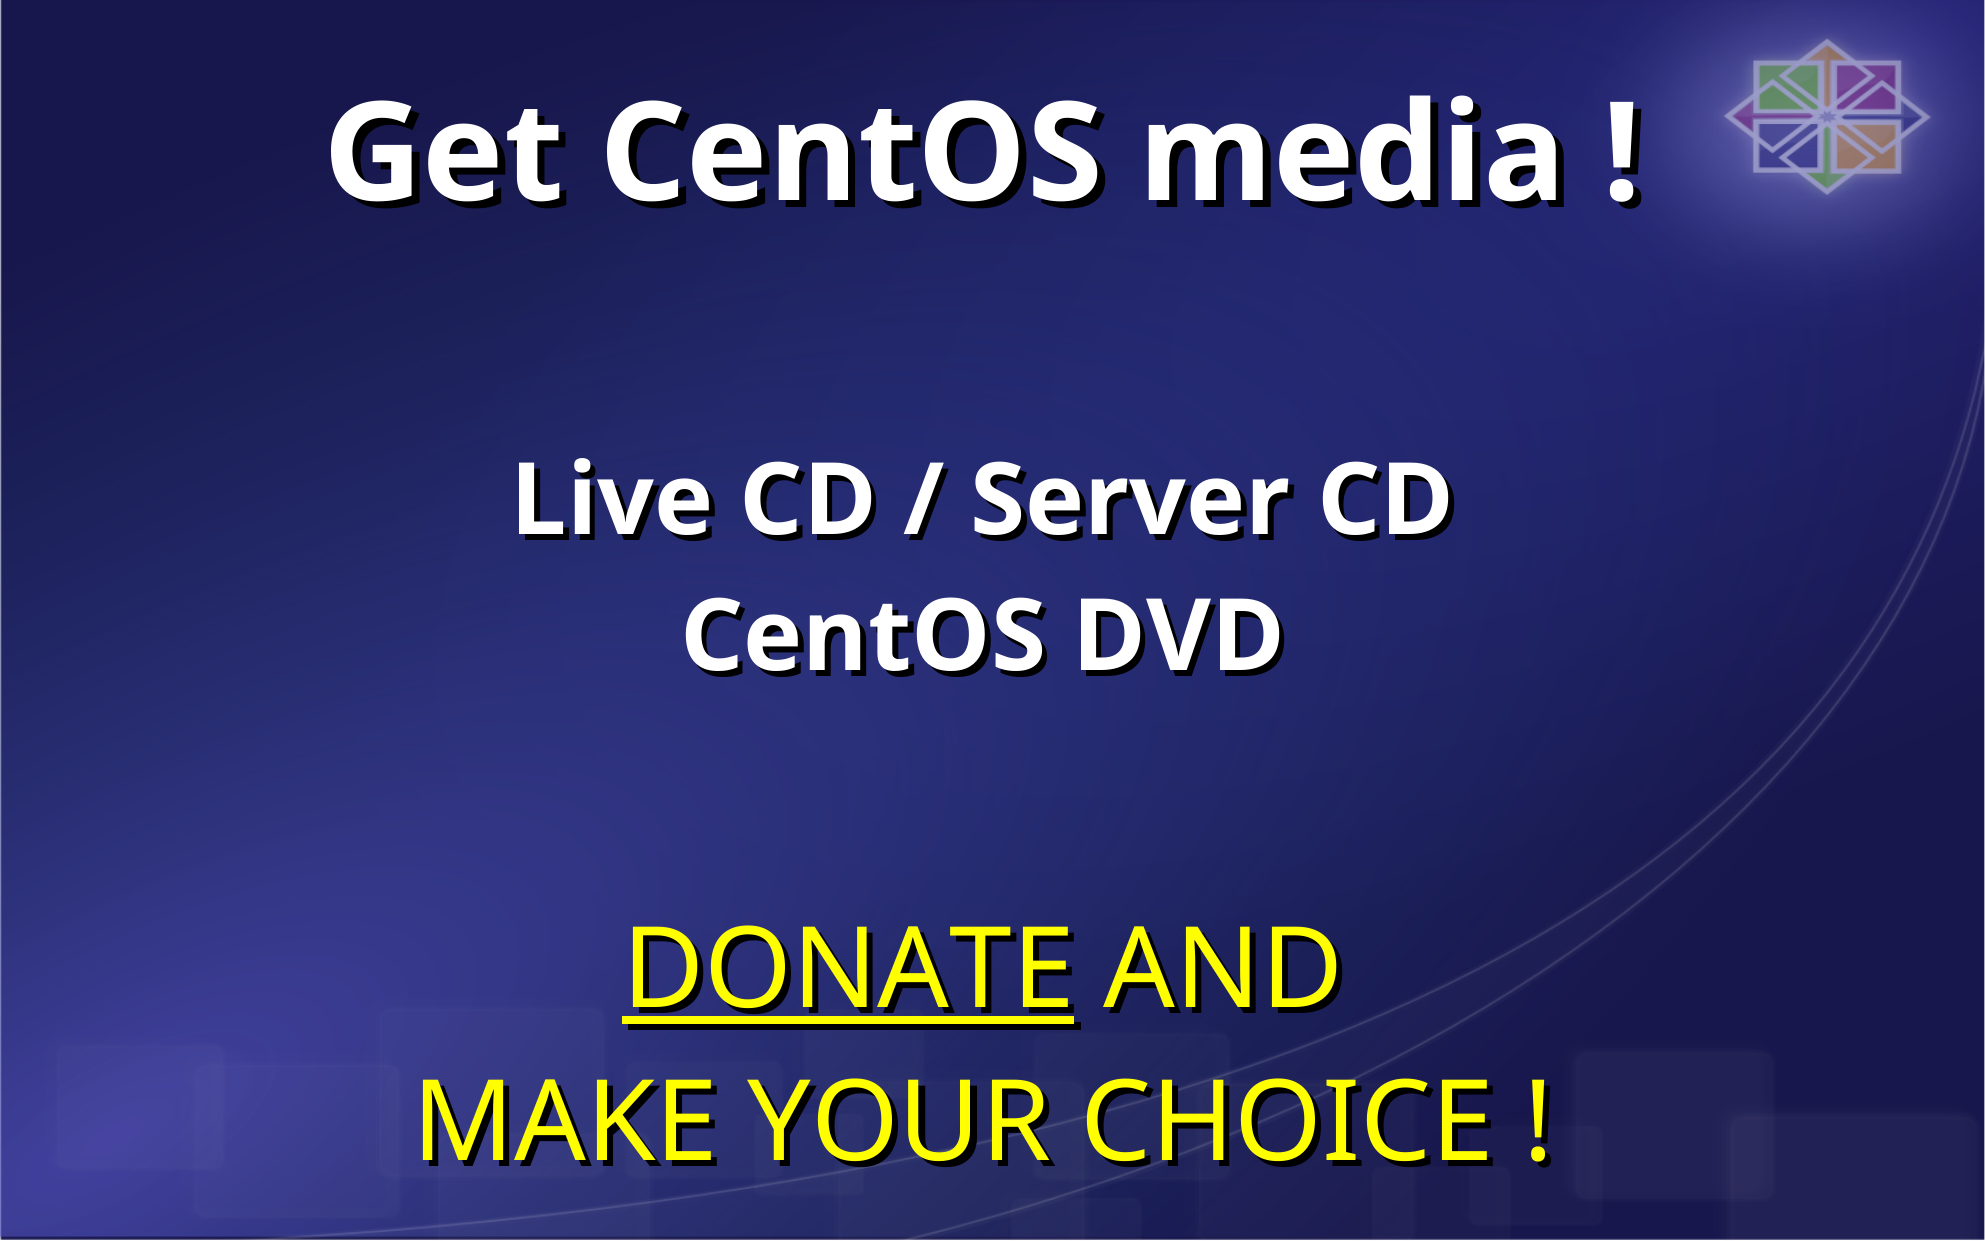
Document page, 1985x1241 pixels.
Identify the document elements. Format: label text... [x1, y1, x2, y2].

title Get CentOS media ! Live CD / Server CD CentOS DVD DONATE AND MAKE YOUR CHOICE ! [90, 112, 1876, 1135]
picture [0, 0, 1985, 1241]
